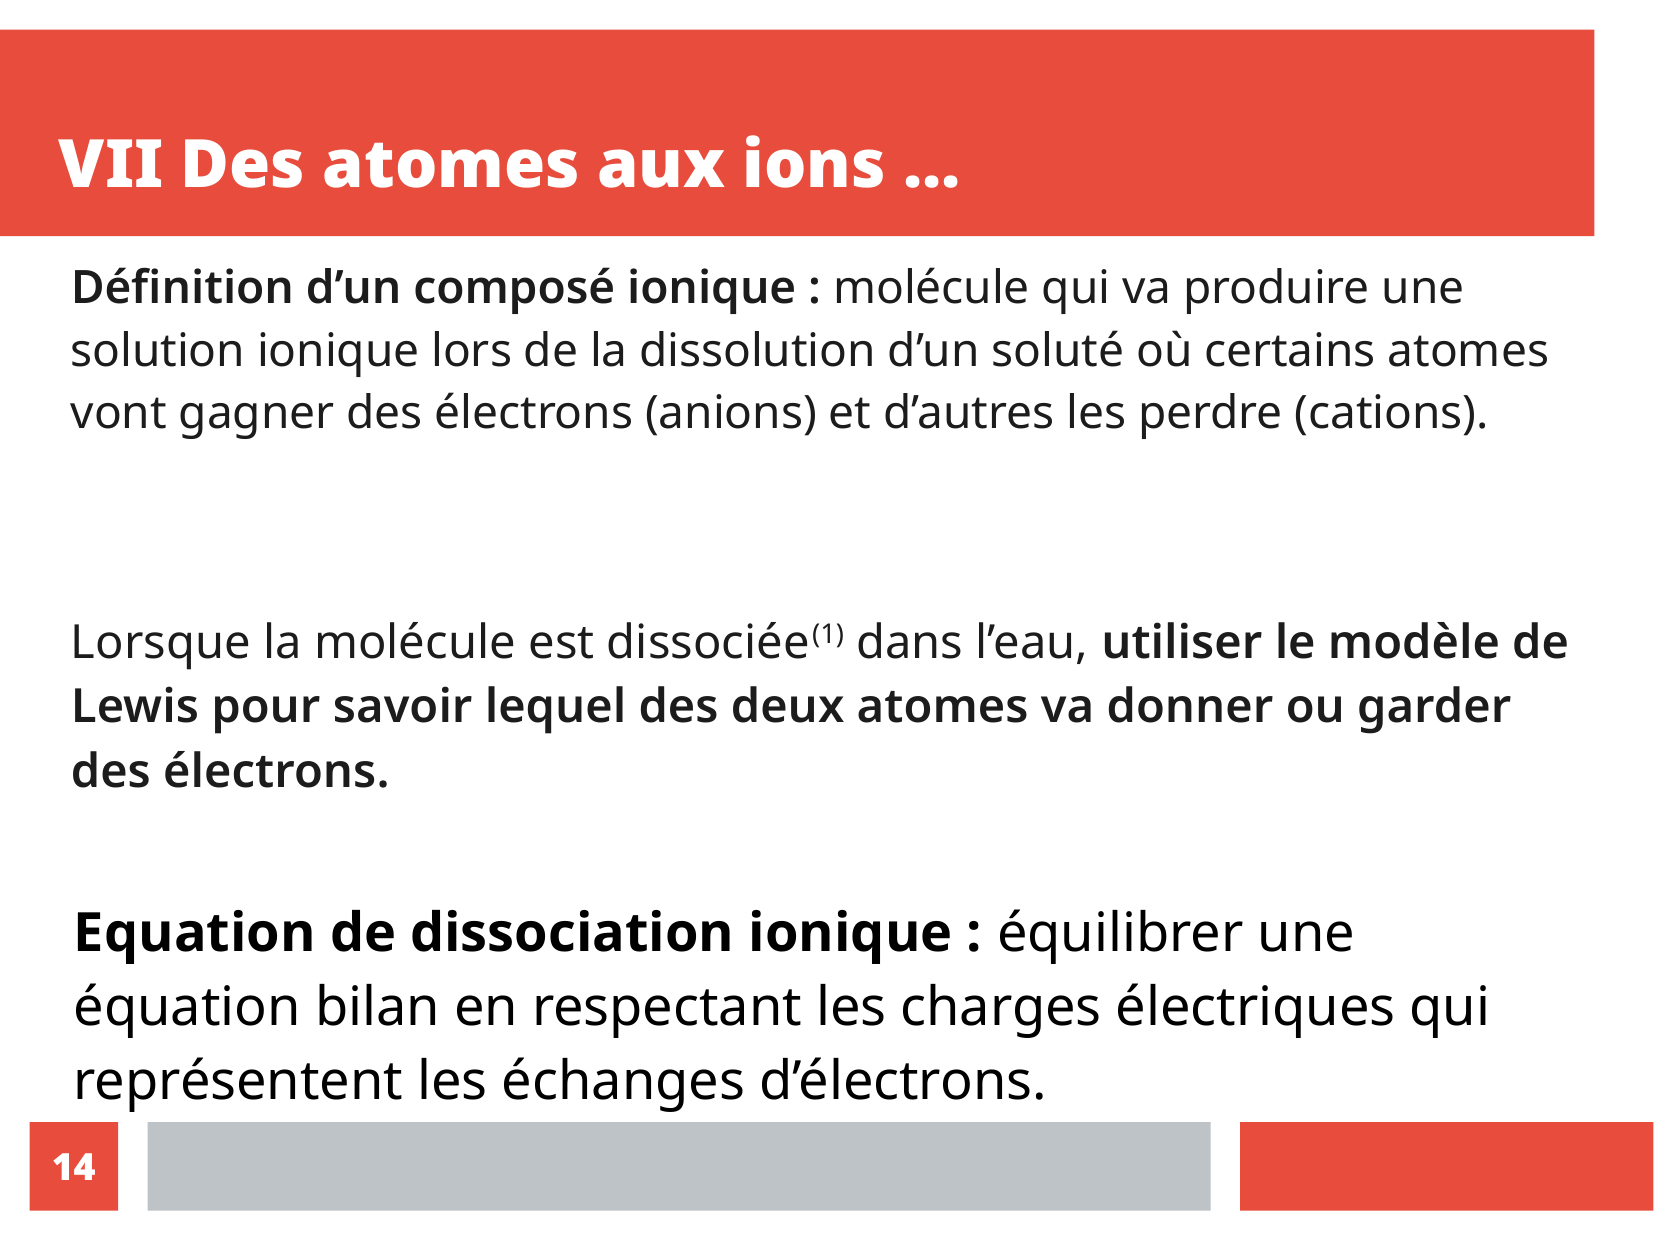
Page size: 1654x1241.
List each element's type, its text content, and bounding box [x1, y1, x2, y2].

list Définition d’un composé ionique : molécule qui va produire une solution ionique lors de la dissolution d’un soluté où certains atomes vont gagner des électrons (anions) et d’autres les perdre (cations). [70, 253, 1577, 508]
title VII Des atomes aux ions ... [59, 59, 1595, 207]
text_box Equation de dissociation ionique : équilibrer une équation bilan en respectant les charges électriques qui représentent les échanges d’électrons. [59, 885, 1560, 1106]
list Lorsque la molécule est dissociée(1) dans l’eau, utiliser le modèle de Lewis pour savoir lequel des deux atomes va donner ou garder des électrons. [70, 608, 1577, 804]
